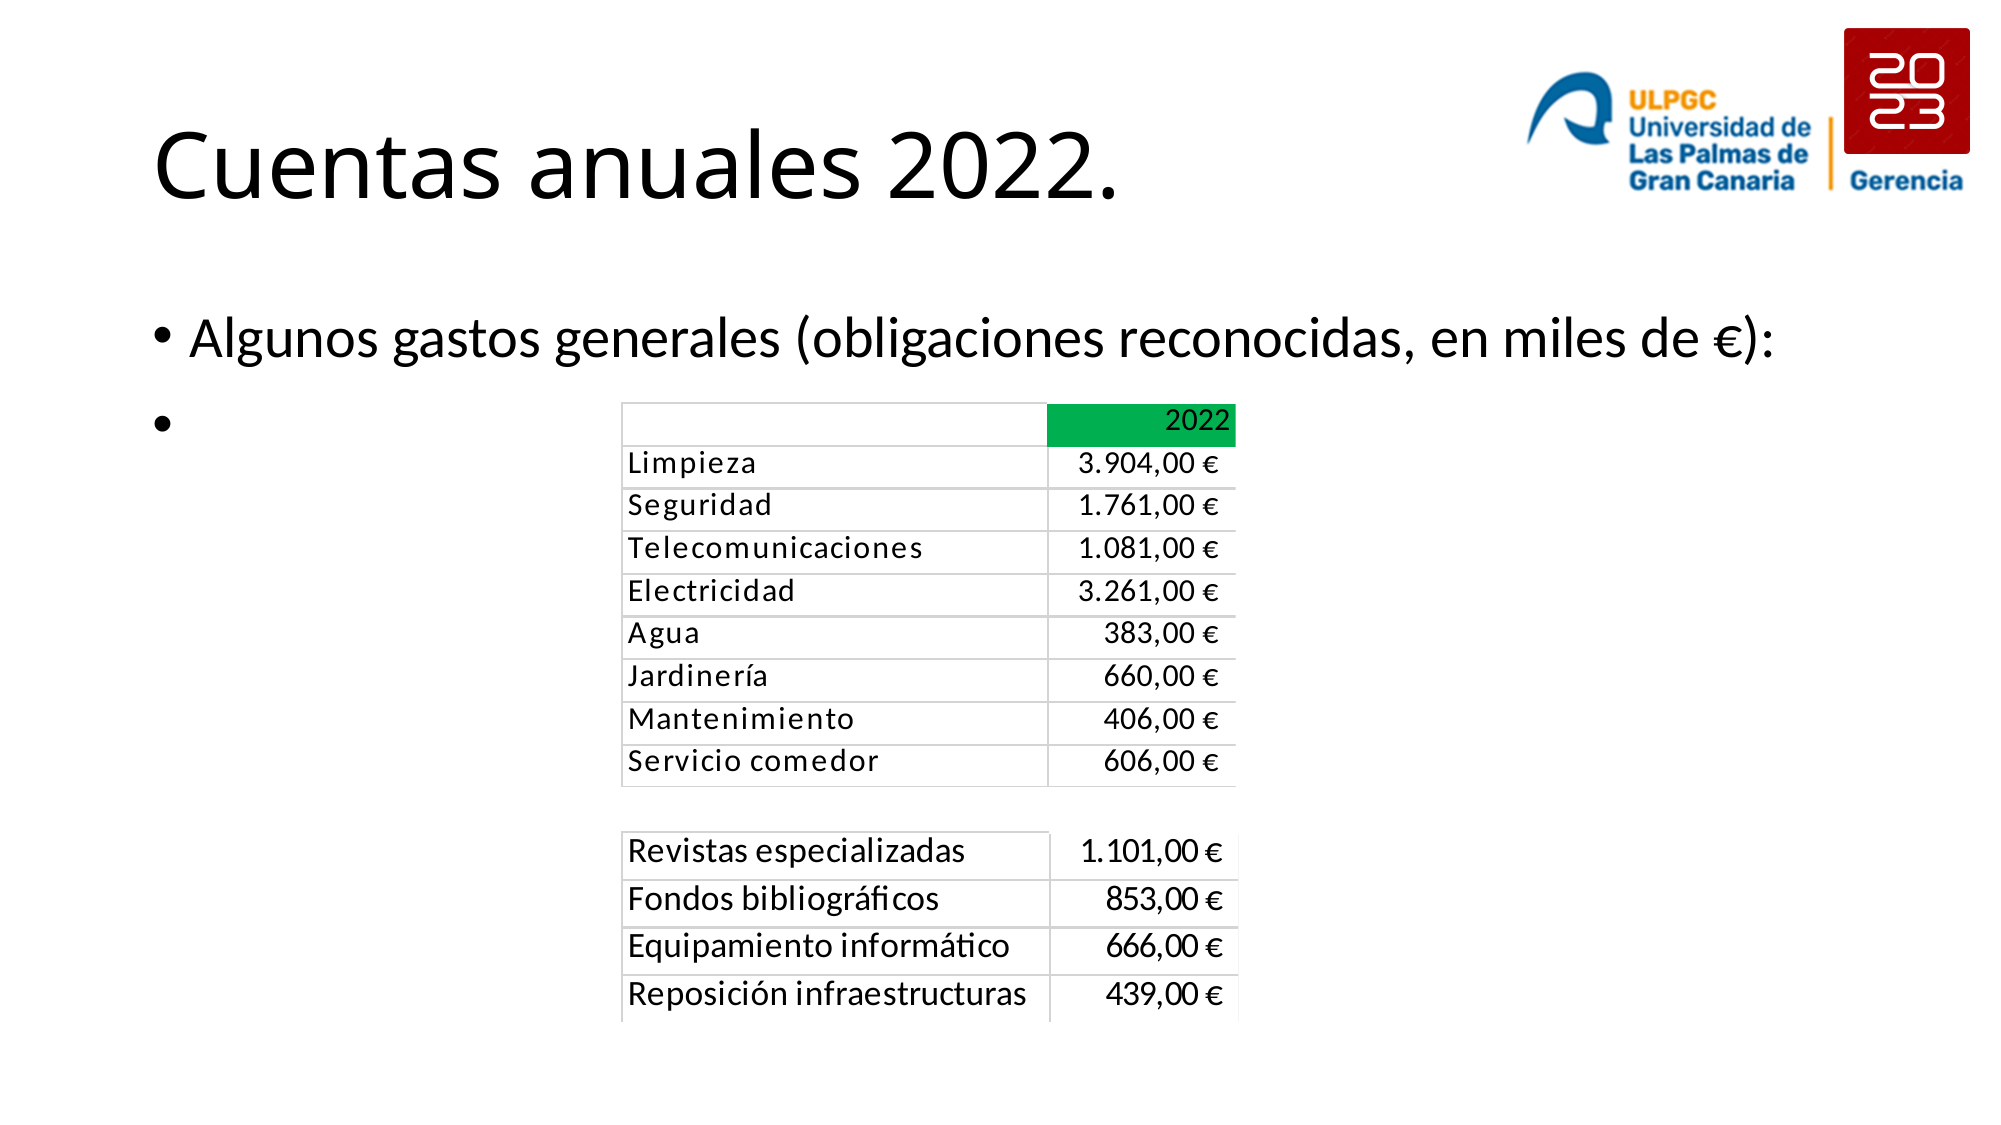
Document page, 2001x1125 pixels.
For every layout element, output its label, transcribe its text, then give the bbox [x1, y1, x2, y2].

title Cuentas anuales 2022. [137, 59, 1863, 278]
picture [620, 402, 1239, 789]
picture [1493, 24, 2000, 232]
picture [620, 831, 1241, 1025]
list Algunos gastos generales (obligaciones reconocidas, en miles de €): [137, 299, 1863, 1014]
